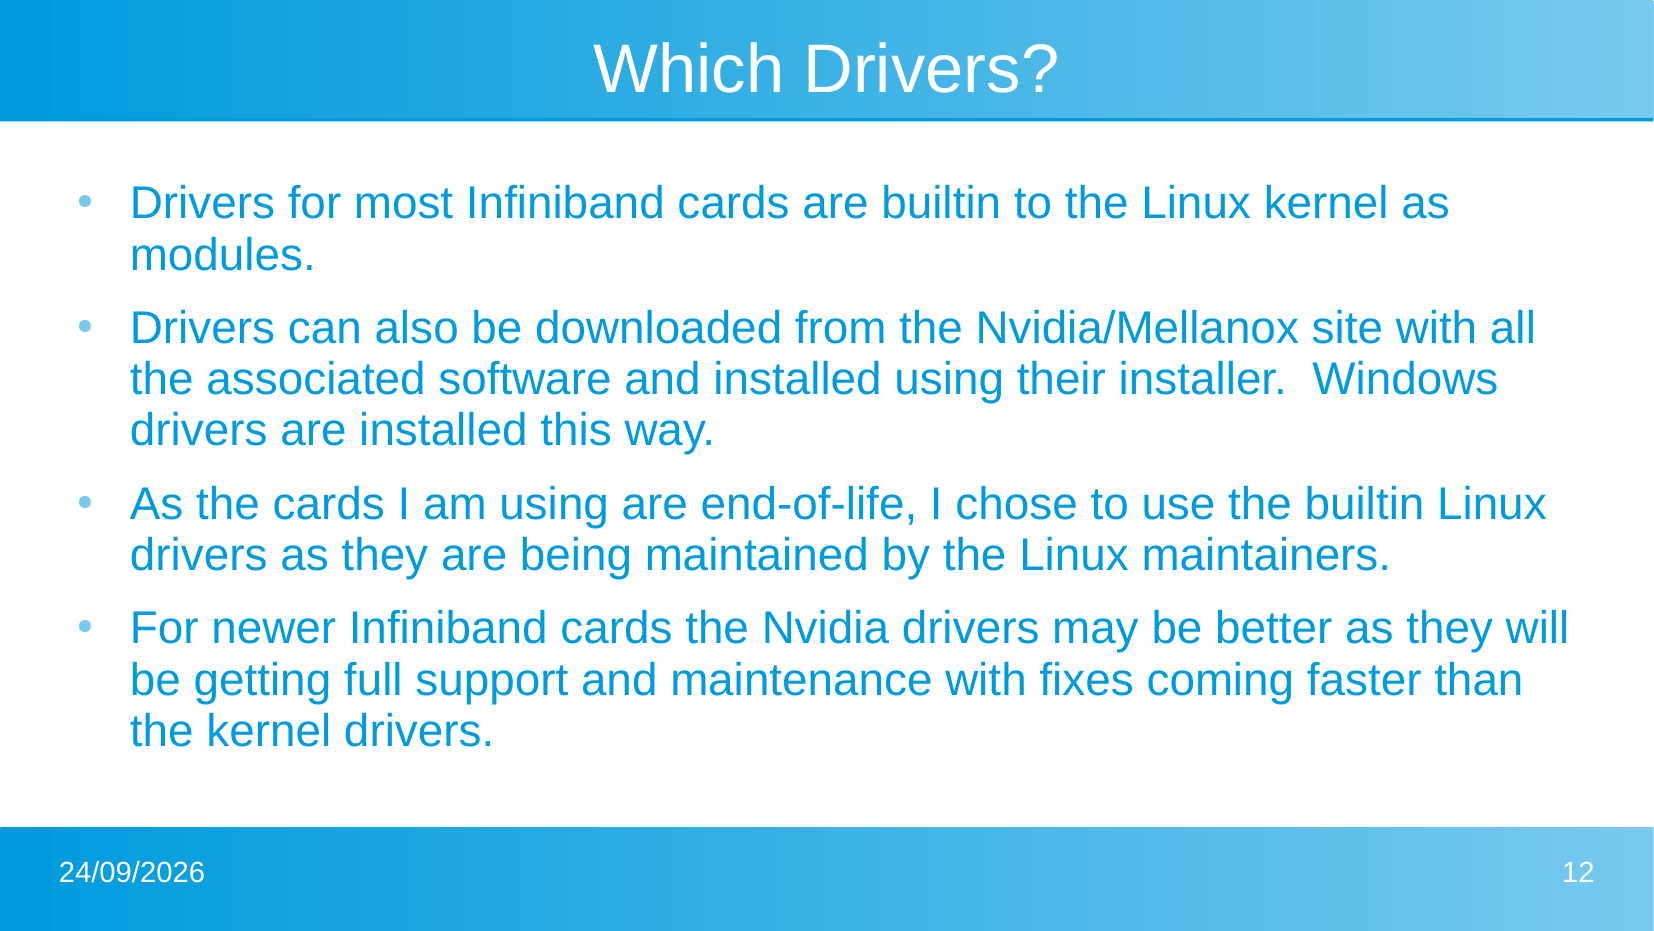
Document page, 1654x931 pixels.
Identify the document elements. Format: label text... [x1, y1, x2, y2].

list Drivers for most Infiniband cards are builtin to the Linux kernel as modules. Drivers can also be downloaded from the Nvidia/Mellanox site with all the associated software and installed using their installer. Windows drivers are installed this way. As the cards I am using are end-of-life, I chose to use the builtin Linux drivers as they are being maintained by the Linux maintainers. For newer Infiniband cards the Nvidia drivers may be better as they will be getting full support and maintenance with fixes coming faster than the kernel drivers. [59, 177, 1595, 768]
title Which Drivers? [59, 29, 1595, 108]
